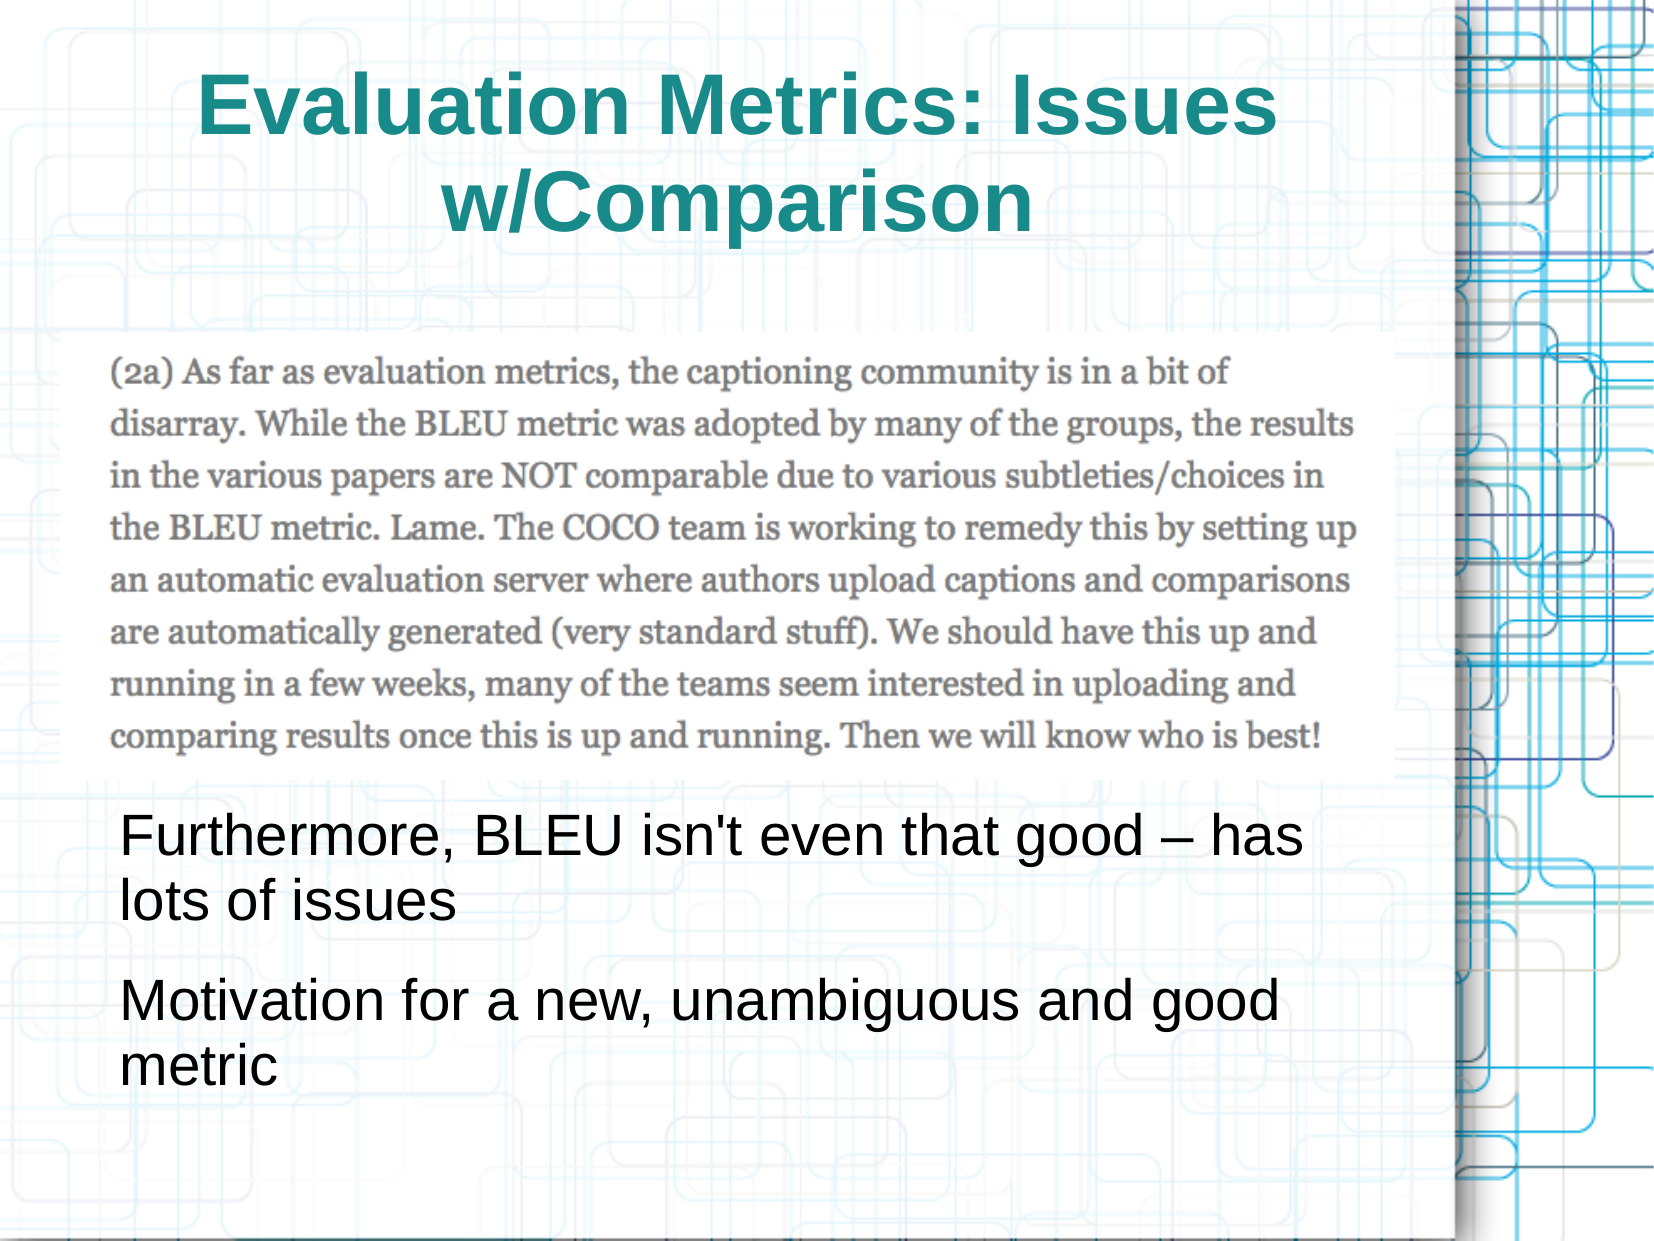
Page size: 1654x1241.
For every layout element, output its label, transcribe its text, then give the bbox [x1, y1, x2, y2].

text_box Furthermore, BLEU isn't even that good – has lots of issues [105, 795, 1411, 940]
text_box Motivation for a new, unambiguous and good metric [105, 960, 1366, 1186]
title Evaluation Metrics: Issues w/Comparison [59, 49, 1418, 257]
picture [0, 0, 1654, 1241]
